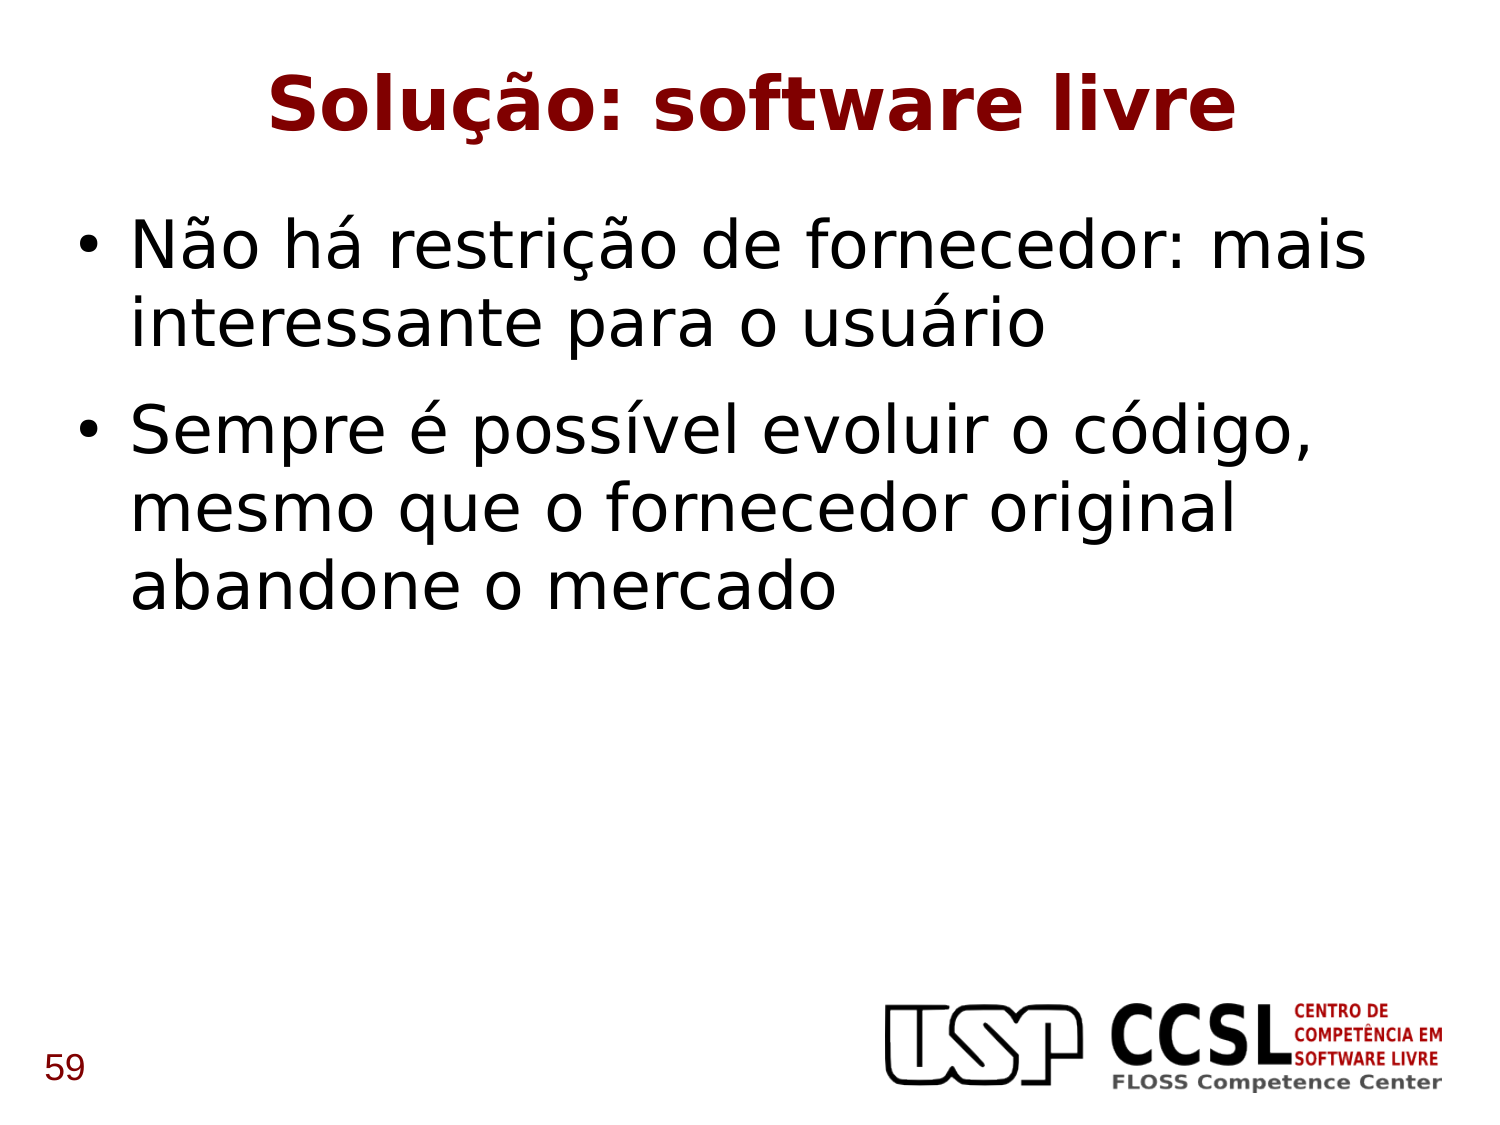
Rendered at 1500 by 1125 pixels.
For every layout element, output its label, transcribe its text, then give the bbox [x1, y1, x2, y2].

title Solução: software livre [59, 29, 1447, 180]
list Não há restrição de fornecedor: mais interessante para o usuário Sempre é possível evoluir o código, mesmo que o fornecedor original abandone o mercado [59, 206, 1447, 950]
picture [885, 1003, 1442, 1093]
